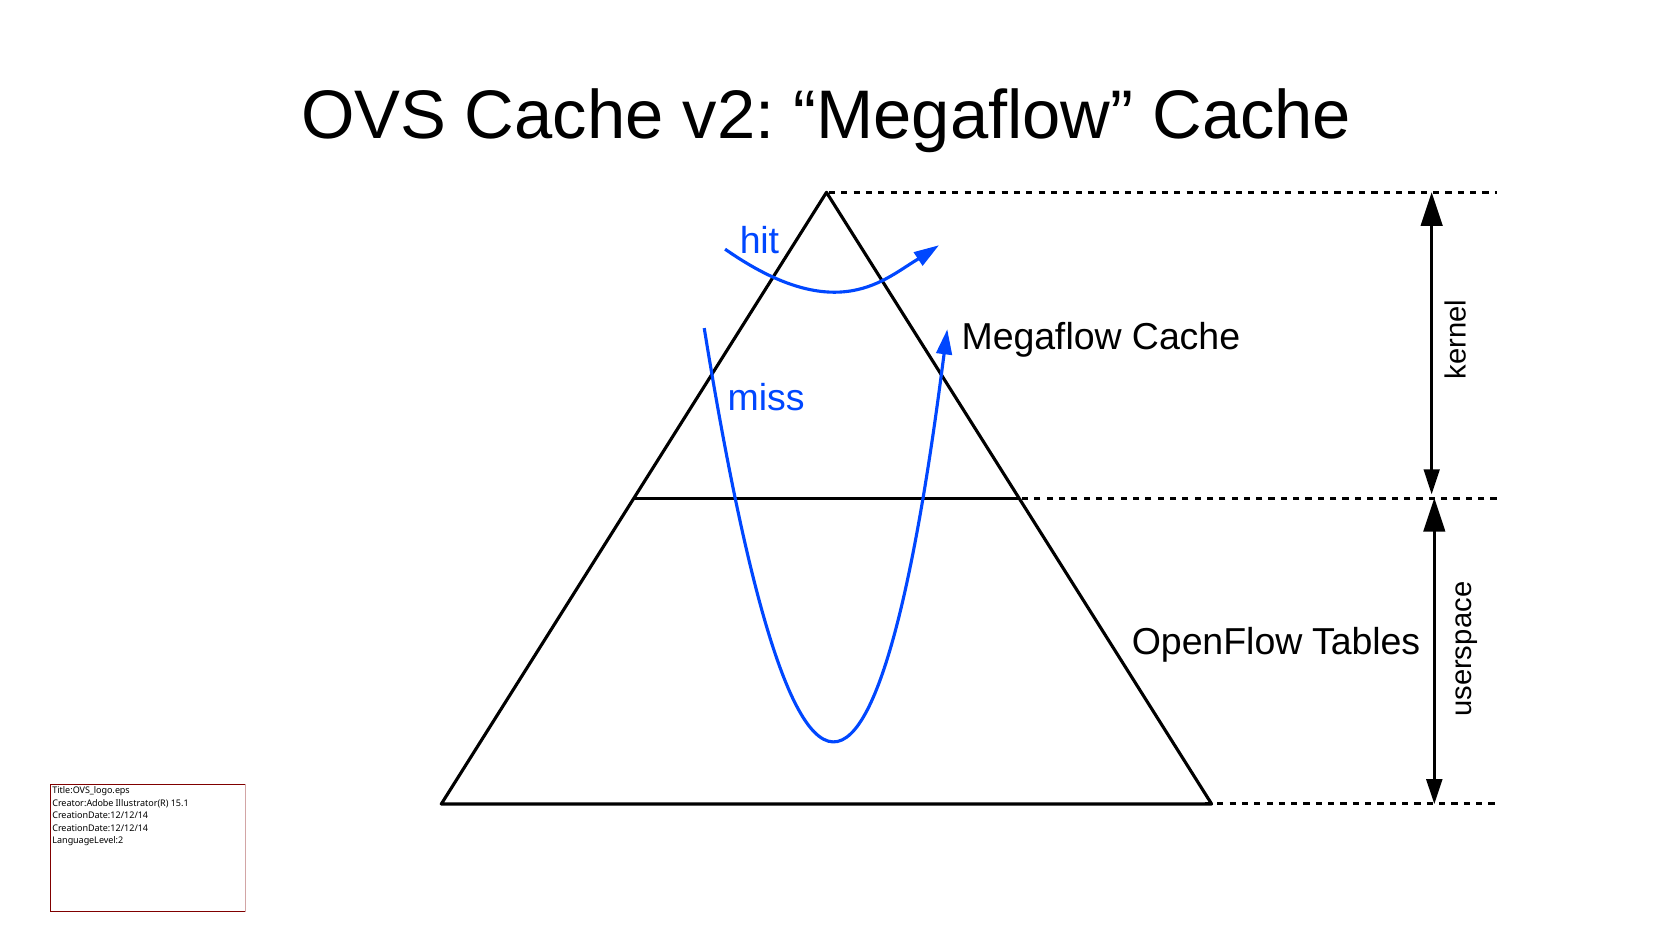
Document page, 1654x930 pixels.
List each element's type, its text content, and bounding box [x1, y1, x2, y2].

text_box Megaflow Cache [924, 308, 1255, 366]
text_box miss [713, 368, 820, 426]
text_box userspace [1437, 566, 1485, 732]
text_box hit [725, 212, 795, 270]
title OVS Cache v2: “Megaflow” Cache [82, 36, 1571, 193]
text_box kernel [1431, 271, 1480, 395]
text_box OpenFlow Tables [1117, 612, 1433, 670]
